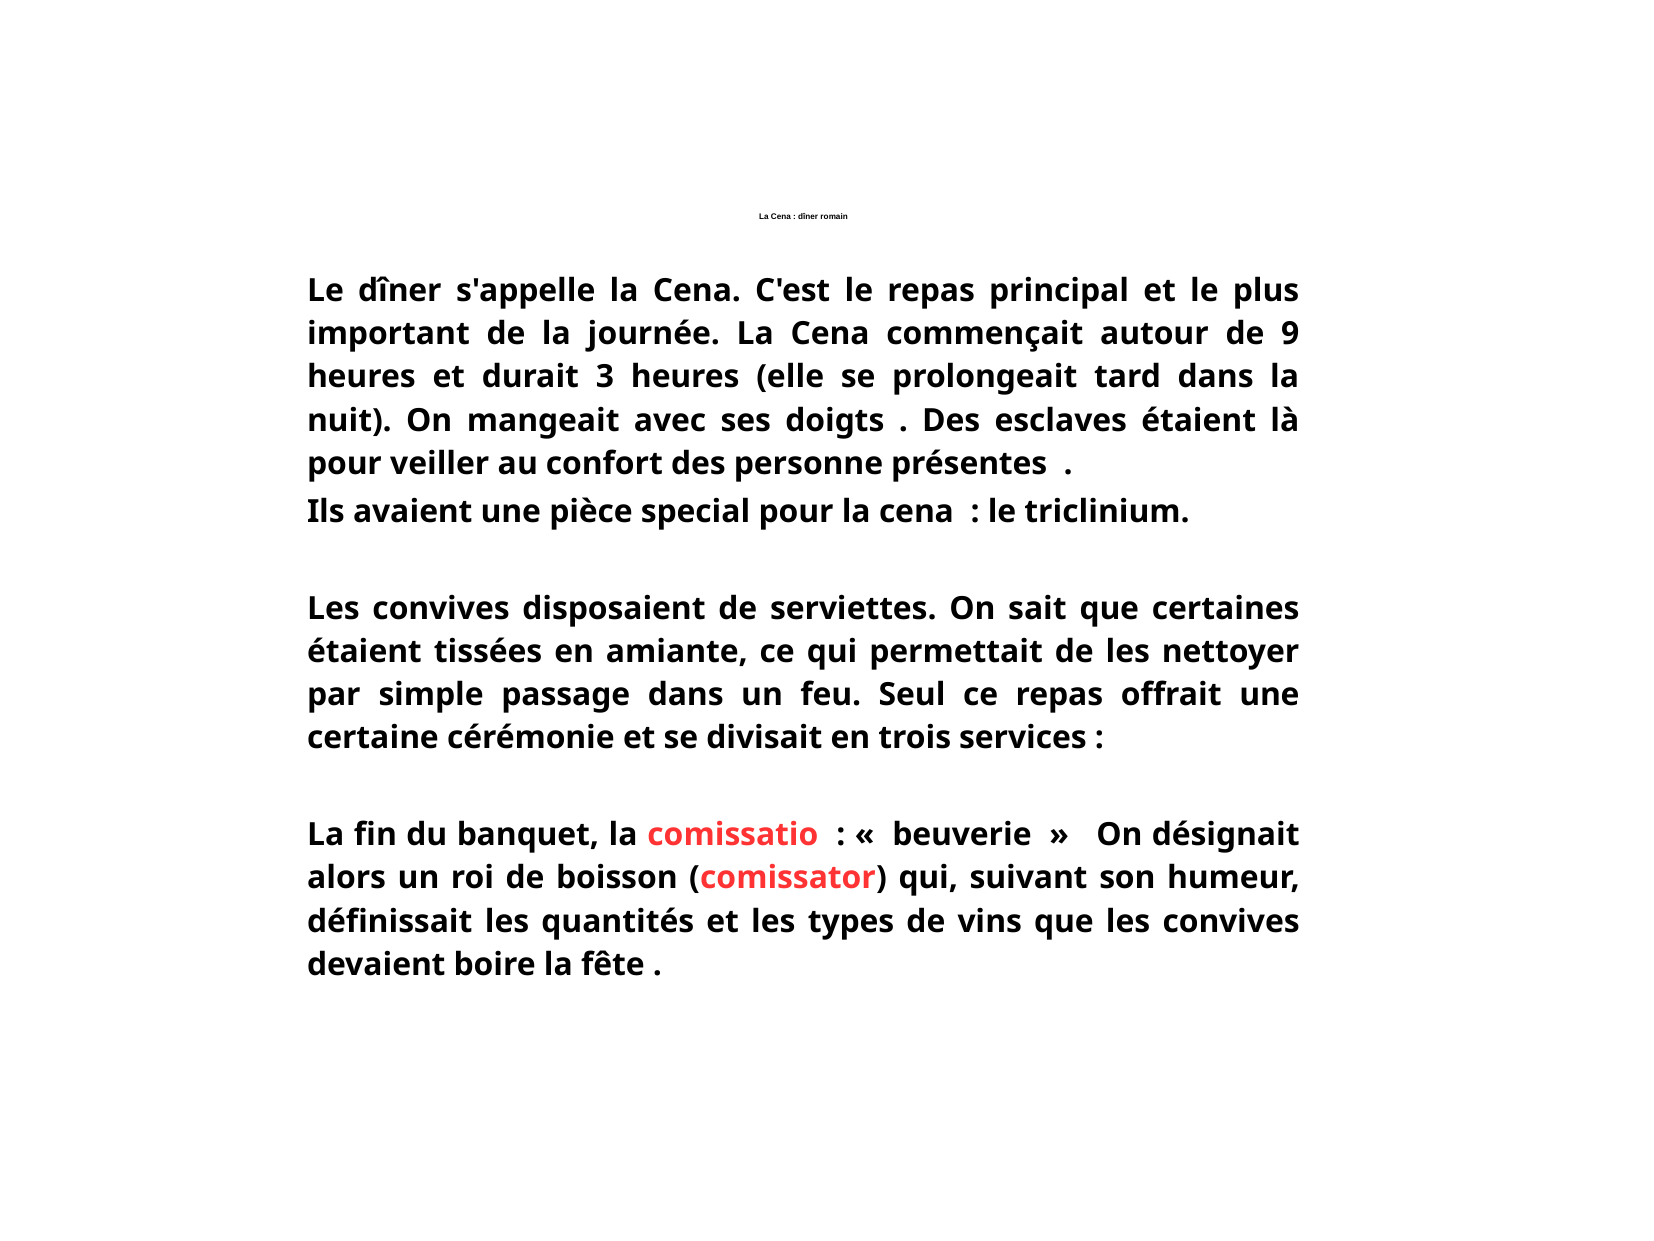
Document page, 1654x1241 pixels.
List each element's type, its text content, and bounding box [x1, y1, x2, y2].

list La Cena : dîner romain Le dîner s'appelle la Cena. C'est le repas principal et le plus important de la journée. La Cena commençait autour de 9 heures et durait 3 heures (elle se prolongeait tard dans la nuit). On mangeait avec ses doigts . Des esclaves étaient là pour veiller au confort des personne présentes . Ils avaient une pièce special pour la cena : le triclinium. Les convives disposaient de serviettes. On sait que certaines étaient tissées en amiante, ce qui permettait de les nettoyer par simple passage dans un feu. Seul ce repas offrait une certaine cérémonie et se divisait en trois services : La fin du banquet, la comissatio : « beuverie » On désignait alors un roi de boisson (comissator) qui, suivant son humeur, définissait les quantités et les types de vins que les convives devaient boire la fête . [307, 212, 1300, 1032]
